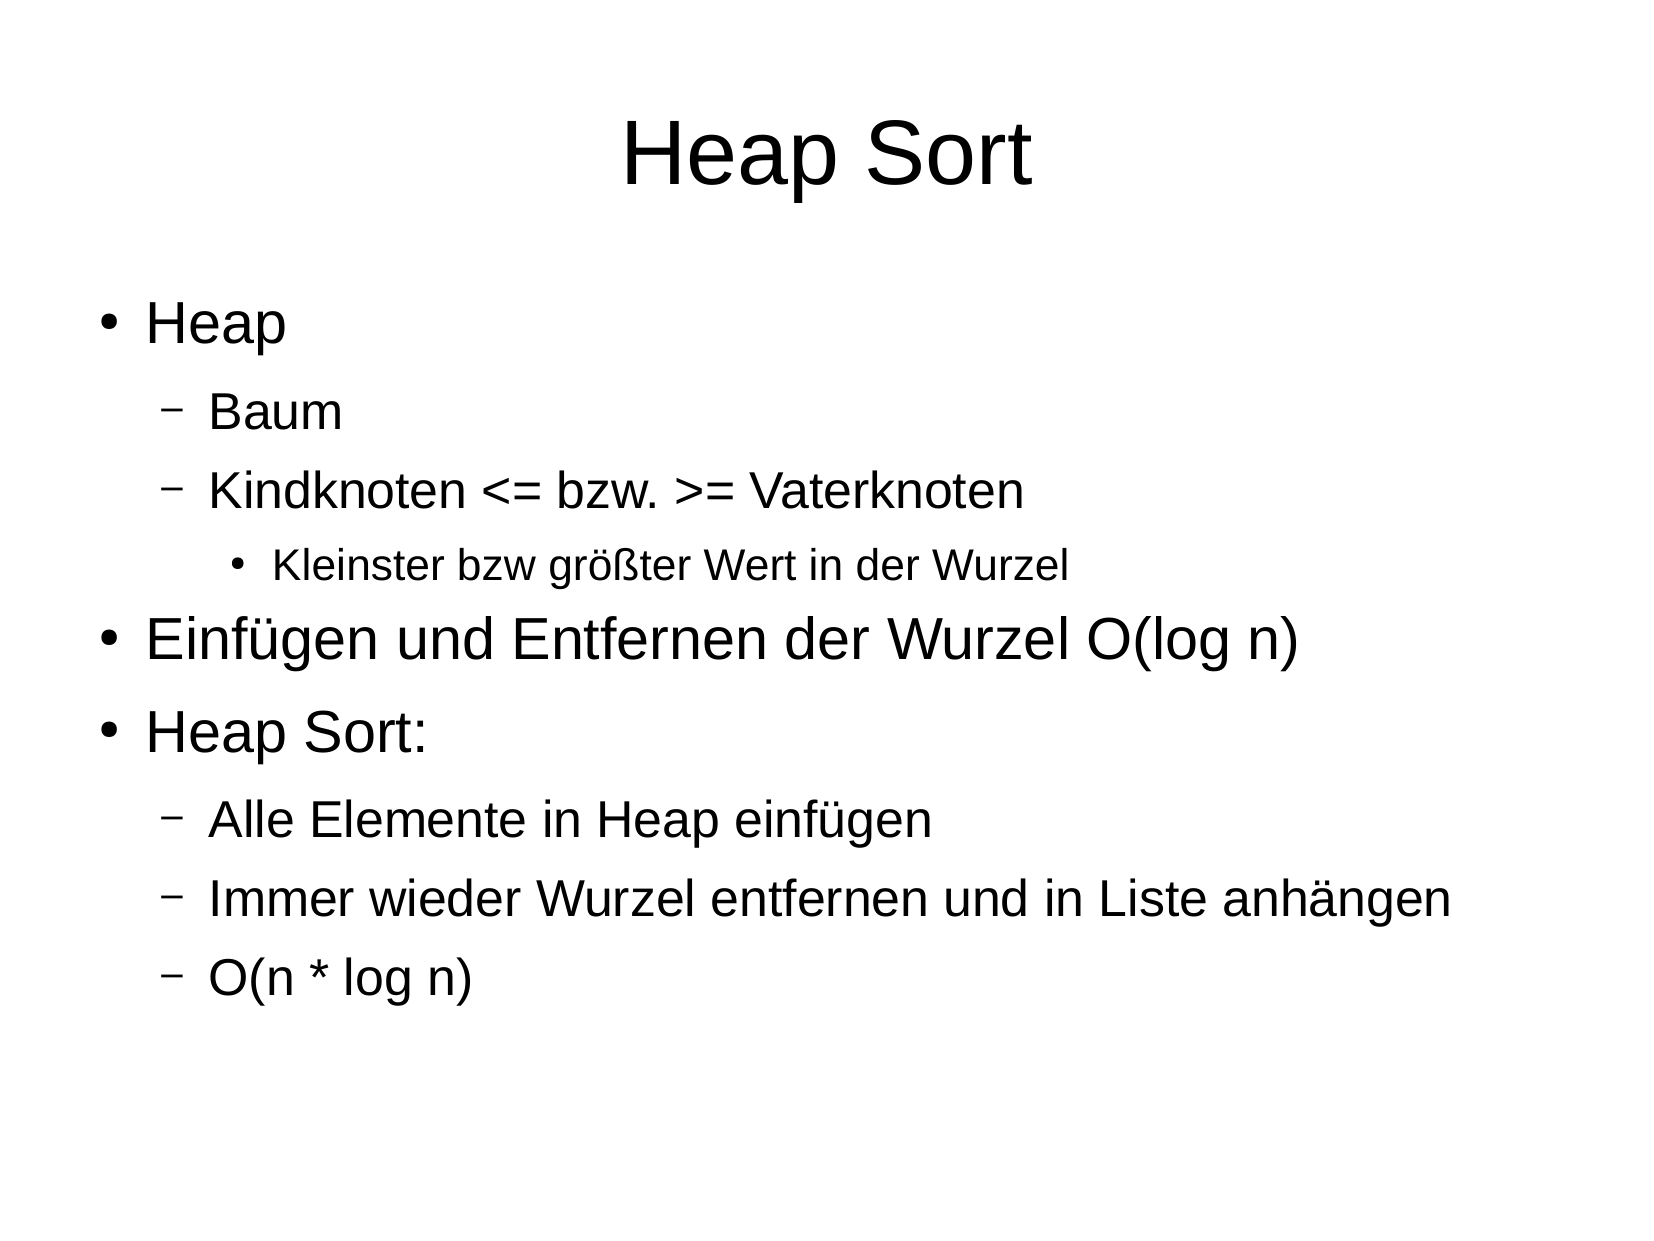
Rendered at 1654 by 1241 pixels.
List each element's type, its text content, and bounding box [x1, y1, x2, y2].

title Heap Sort [82, 49, 1571, 257]
list Heap Baum Kindknoten <= bzw. >= Vaterknoten Kleinster bzw größter Wert in der Wurzel Einfügen und Entfernen der Wurzel O(log n) Heap Sort: Alle Elemente in Heap einfügen Immer wieder Wurzel entfernen und in Liste anhängen O(n * log n) [82, 290, 1571, 1010]
